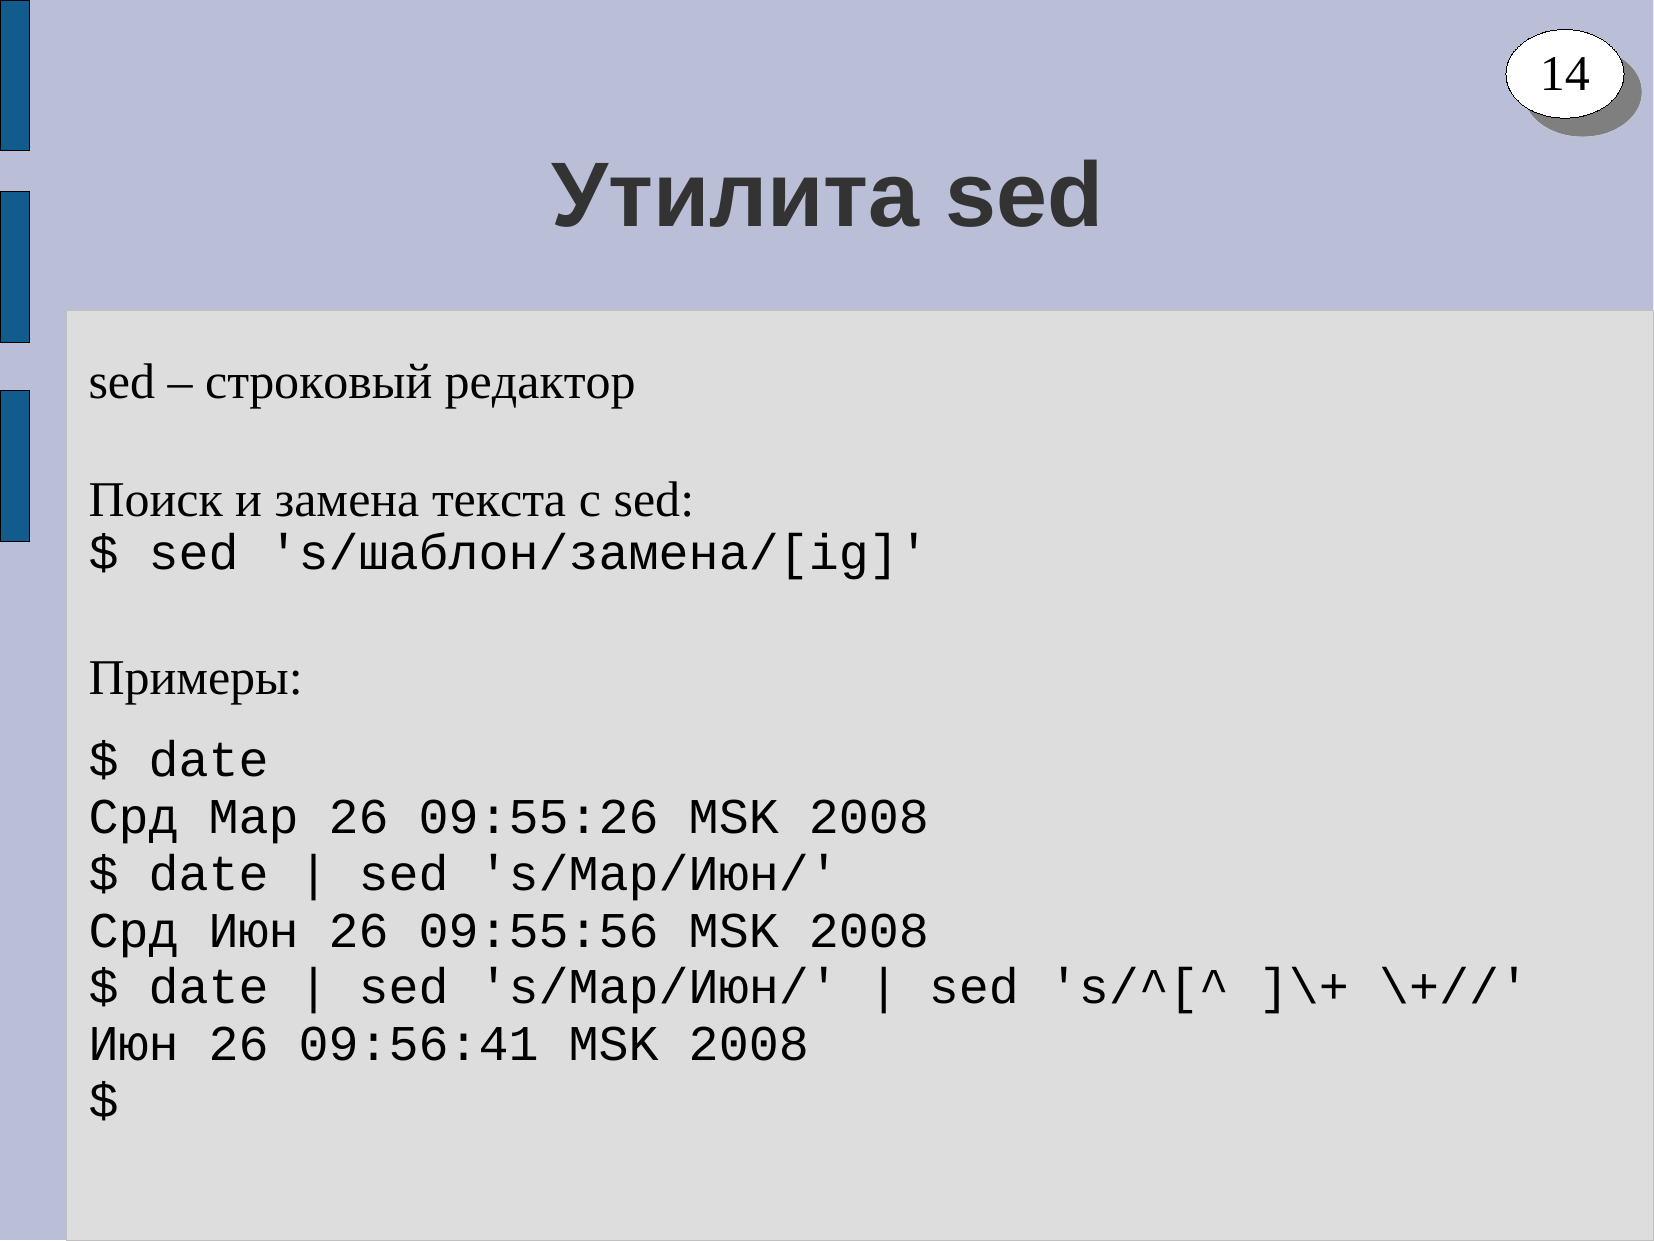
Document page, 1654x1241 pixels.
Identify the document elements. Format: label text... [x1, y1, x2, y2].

text_box sed – строковый редактор [88, 354, 636, 410]
text_box $ date Срд Мар 26 09:55:26 MSK 2008 $ date | sed 's/Мар/Июн/' Срд Июн 26 09:55:56 MSK 2008 $ date | sed 's/Мар/Июн/' | sed 's/^[^ ]\+ \+//' Июн 26 09:56:41 MSK 2008 $ [88, 735, 1529, 1133]
text_box Примеры: [88, 649, 303, 705]
text_box Поиск и замена текста с sed: $ sed 's/шаблон/замена/[ig]' [88, 472, 929, 585]
text_box 14 [1505, 29, 1625, 119]
title Утилита sed [121, 91, 1534, 299]
